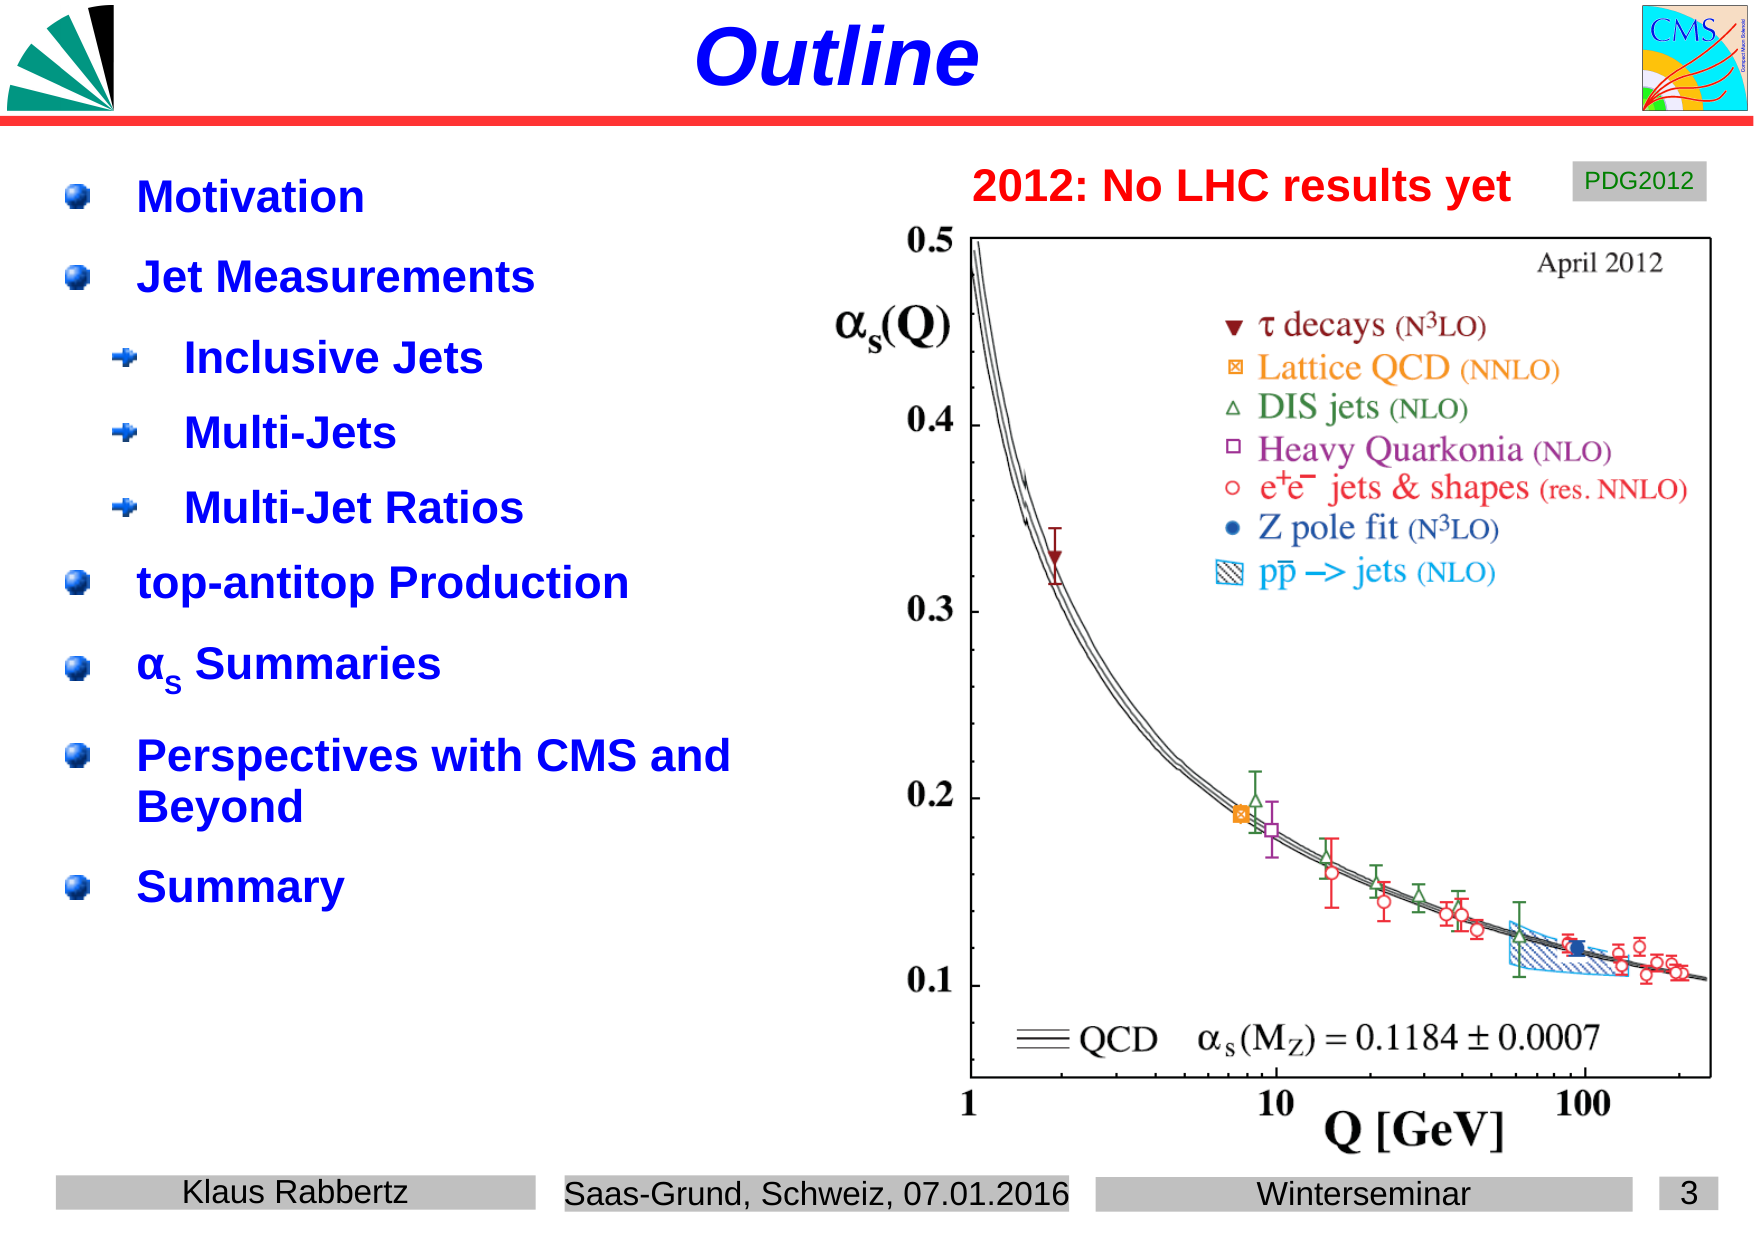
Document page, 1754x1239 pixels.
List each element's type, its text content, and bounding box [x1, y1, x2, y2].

title Outline [129, 0, 1545, 114]
picture [1642, 5, 1748, 111]
list Motivation Jet Measurements Inclusive Jets Multi-Jets Multi-Jet Ratios top-antitop Production αS Summaries Perspectives with CMS and Beyond Summary [53, 170, 816, 935]
picture [7, 5, 114, 112]
text_box PDG2012 [1572, 161, 1707, 202]
picture [829, 219, 1723, 1159]
text_box 2012: No LHC results yet [960, 153, 1524, 217]
